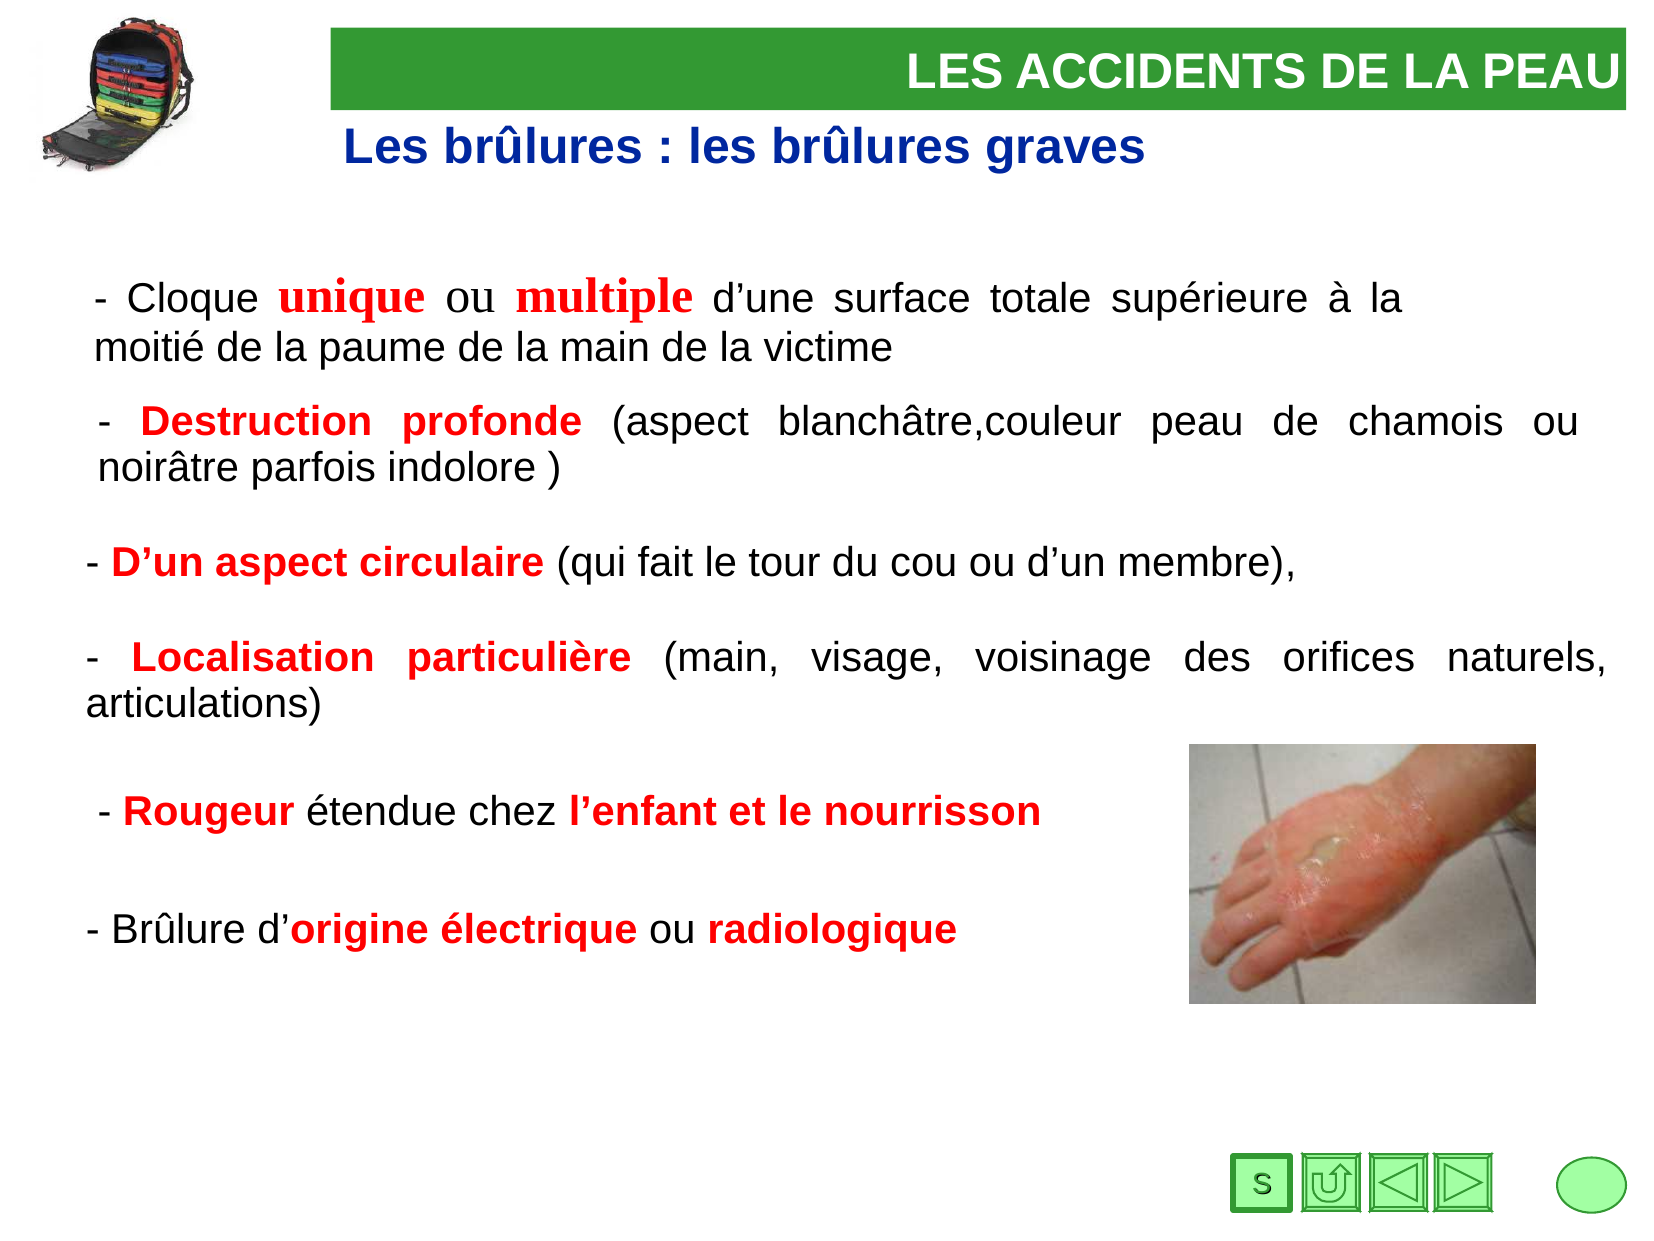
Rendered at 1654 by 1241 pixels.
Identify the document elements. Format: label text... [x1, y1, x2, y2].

title Les brûlures : les brûlures graves [328, 110, 1625, 193]
picture [29, 5, 201, 183]
title LES ACCIDENTS DE LA PEAU [333, 35, 1622, 107]
text_box [1557, 1157, 1627, 1213]
text_box - Destruction profonde (aspect blanchâtre,couleur peau de chamois ou noirâtre parfois indolore ) [82, 389, 1595, 499]
text_box - Rougeur étendue chez l’enfant et le nourrisson [82, 779, 1061, 842]
text_box - Brûlure d’origine électrique ou radiologique [70, 897, 1189, 960]
text_box - Localisation particulière (main, visage, voisinage des orifices naturels, articulations) [70, 625, 1623, 735]
text_box - D’un aspect circulaire (qui fait le tour du cou ou d’un membre), [70, 531, 1623, 594]
text_box - Cloque unique ou multiple d’une surface totale supérieure à la moitié de la paume de la main de la victime [78, 260, 1418, 379]
picture [1189, 744, 1536, 1004]
